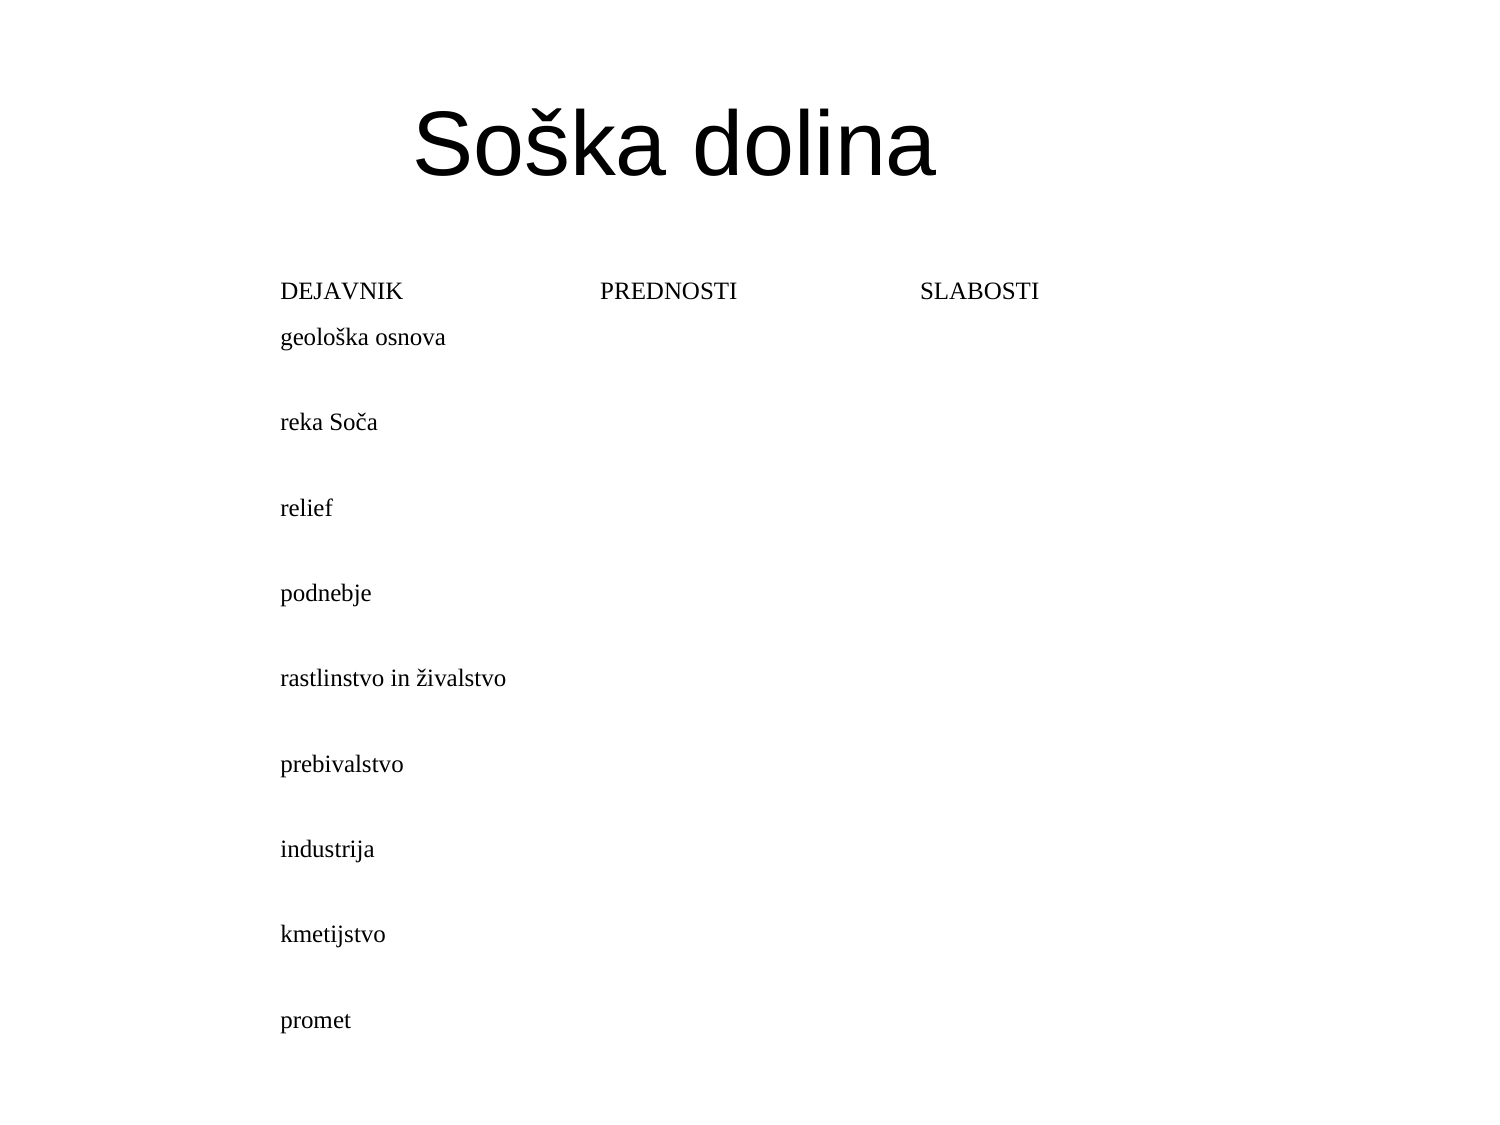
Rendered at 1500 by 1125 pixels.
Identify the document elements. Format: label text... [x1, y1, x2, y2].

table_cell [905, 910, 1225, 996]
table_header DEJAVNIK [266, 267, 585, 313]
table_cell podnebje [266, 569, 585, 654]
table_cell [585, 739, 905, 825]
table_cell [905, 569, 1225, 654]
table_cell [585, 313, 905, 398]
table_cell [585, 825, 905, 910]
table_cell kmetijstvo [266, 910, 585, 996]
table_cell industrija [266, 825, 585, 910]
table_cell [585, 398, 905, 483]
table_cell [585, 483, 905, 569]
table_cell [905, 313, 1225, 398]
table_cell promet [266, 996, 585, 1081]
table_cell reka Soča [266, 398, 585, 483]
table_cell [905, 996, 1225, 1081]
table_cell [585, 569, 905, 654]
table_cell [905, 654, 1225, 739]
table_cell [585, 910, 905, 996]
table_cell [585, 996, 905, 1081]
table_cell [905, 483, 1225, 569]
table_header SLABOSTI [905, 267, 1225, 313]
table_cell [905, 825, 1225, 910]
table_cell [905, 398, 1225, 483]
table_header PREDNOSTI [585, 267, 905, 313]
table_cell relief [266, 483, 585, 569]
table_cell rastlinstvo in živalstvo [266, 654, 585, 739]
table_cell prebivalstvo [266, 739, 585, 825]
title Soška dolina [0, 45, 1351, 233]
table_cell [905, 739, 1225, 825]
table_cell geološka osnova [266, 313, 585, 398]
table_cell [585, 654, 905, 739]
